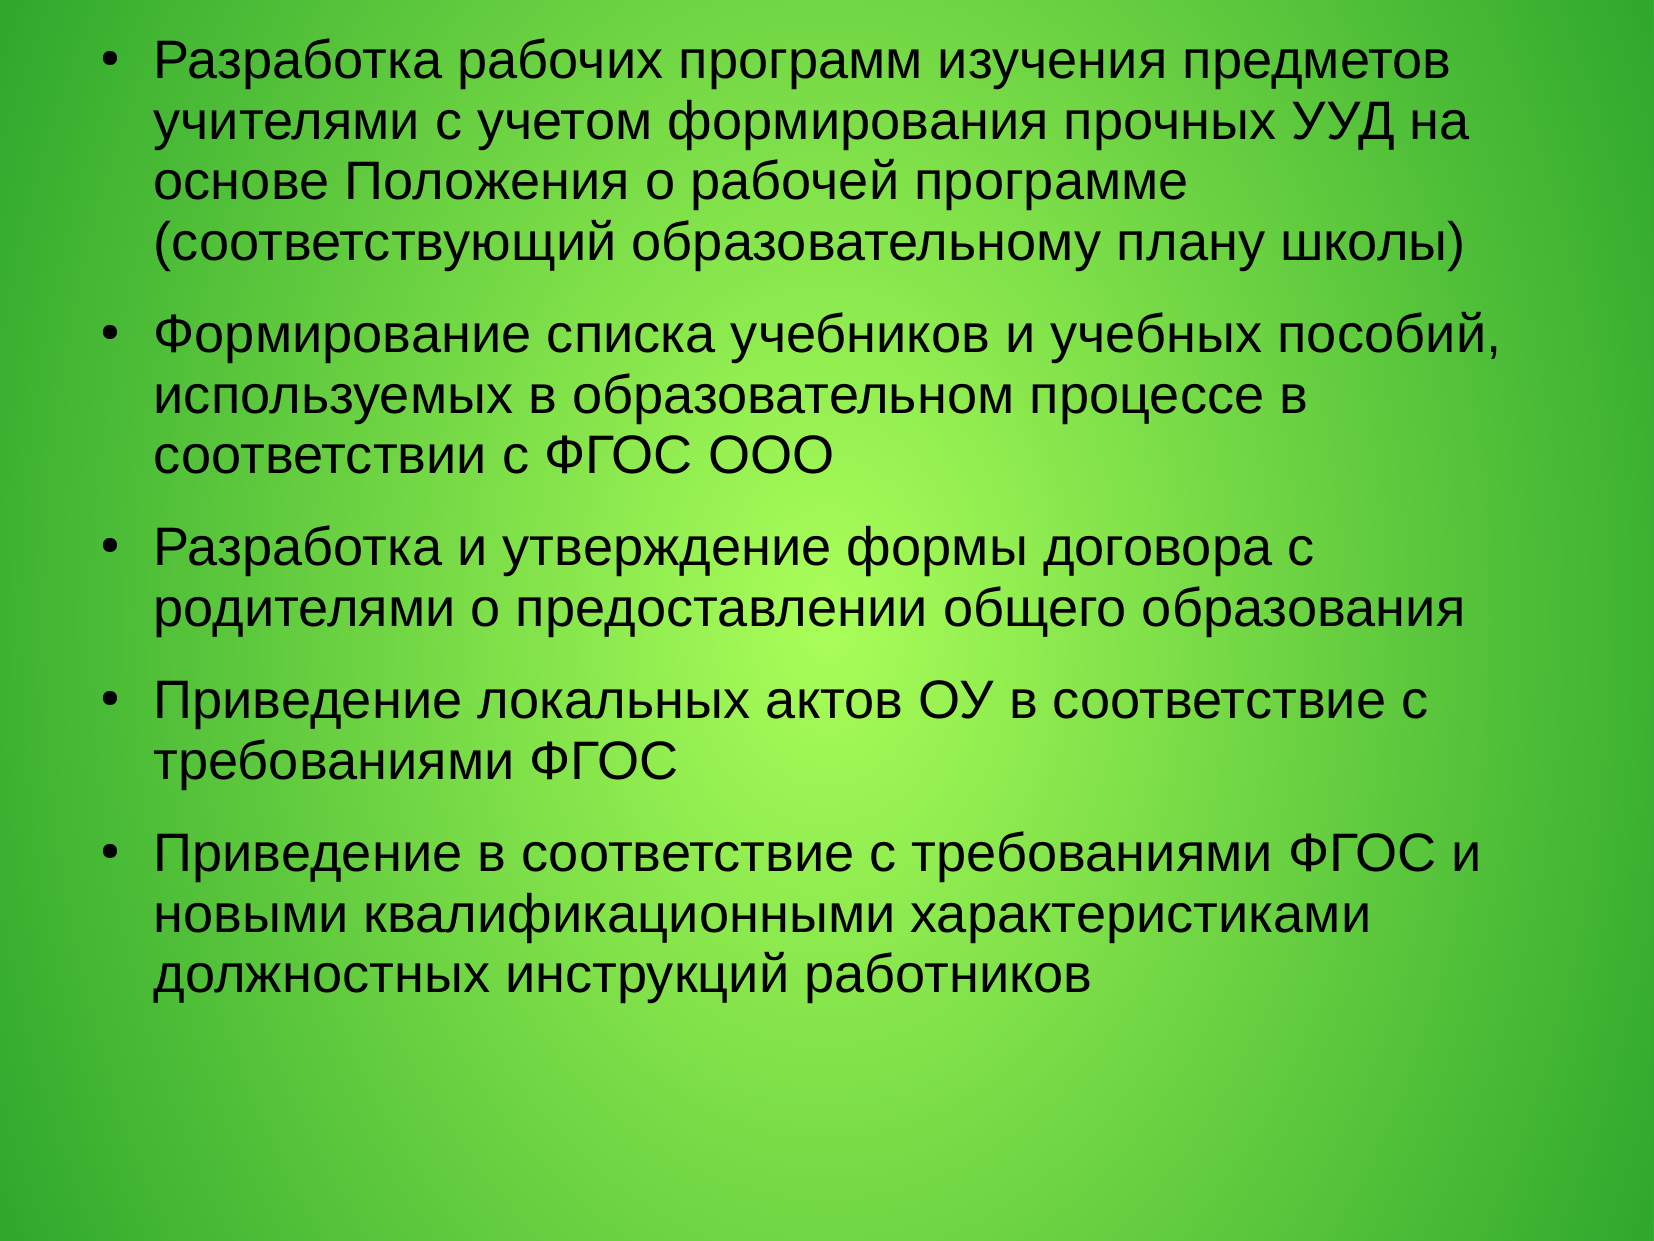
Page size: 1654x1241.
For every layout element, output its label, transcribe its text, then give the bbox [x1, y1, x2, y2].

list Разработка рабочих программ изучения предметов учителями с учетом формирования прочных УУД на основе Положения о рабочей программе (соответствующий образовательному плану школы) Формирование списка учебников и учебных пособий, используемых в образовательном процессе в соответствии с ФГОС ООО Разработка и утверждение формы договора с родителями о предоставлении общего образования Приведение локальных актов ОУ в соответствие с требованиями ФГОС Приведение в соответствие с требованиями ФГОС и новыми квалификационными характеристиками должностных инструкций работников [82, 29, 1571, 1010]
